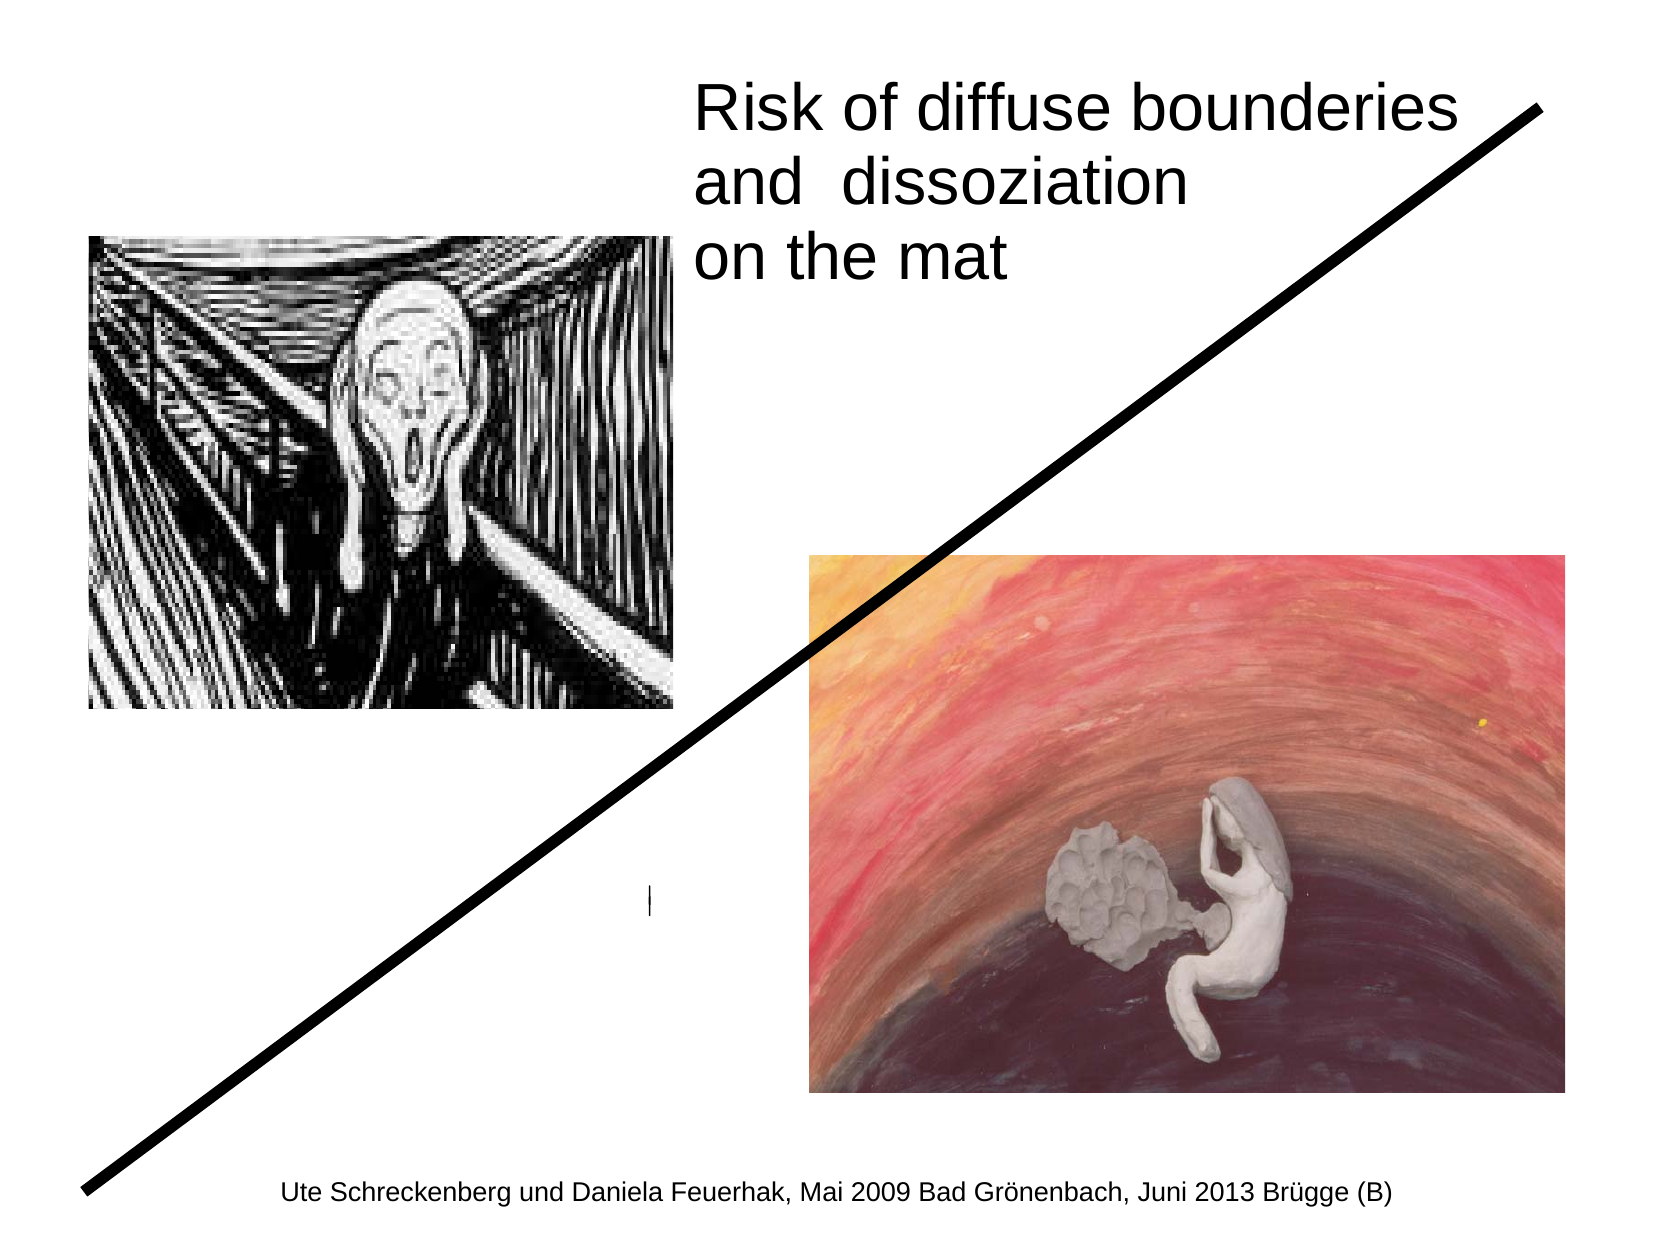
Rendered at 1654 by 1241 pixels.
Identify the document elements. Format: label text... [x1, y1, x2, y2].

picture [809, 555, 927, 643]
text_box Risk of diffuse bounderies and dissoziation on the mat [679, 59, 1507, 299]
text_box Risk of diffuse bounderies and dissoziation on the mat [1294, 140, 1507, 299]
picture [809, 555, 1566, 1093]
picture [88, 236, 674, 709]
text_box Ute Schreckenberg und Daniela Feuerhak, Mai 2009 Bad Grönenbach, Juni 2013 Brügge (B) [265, 1142, 1506, 1211]
